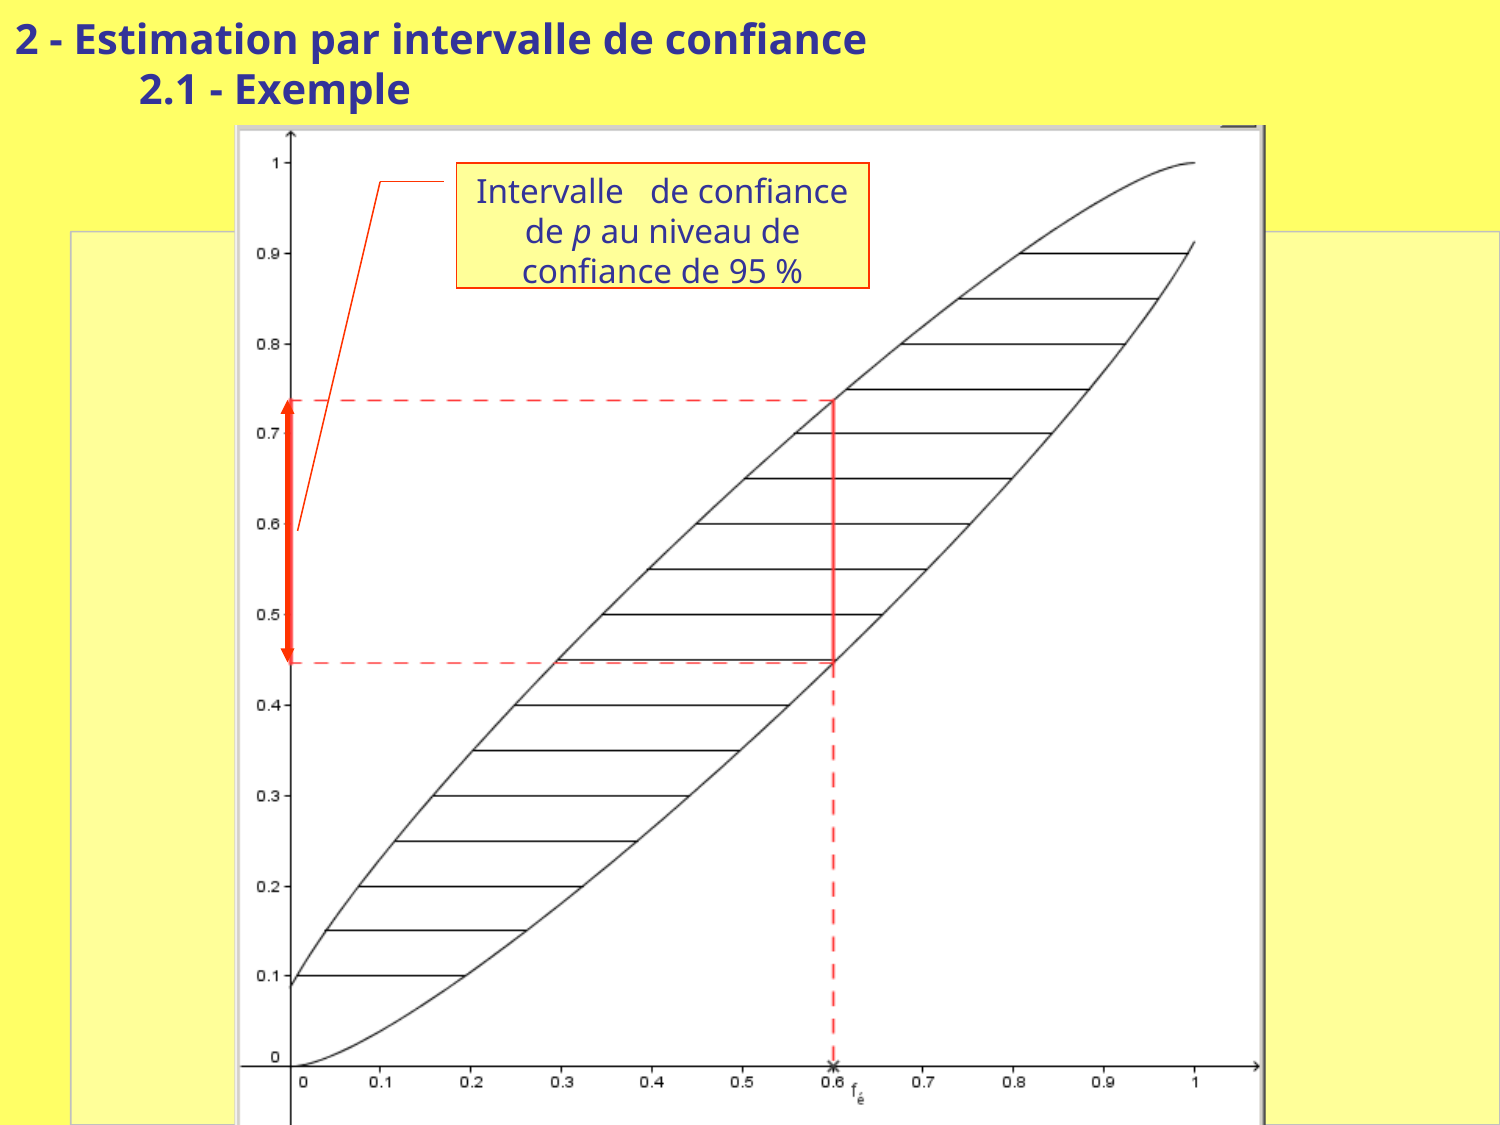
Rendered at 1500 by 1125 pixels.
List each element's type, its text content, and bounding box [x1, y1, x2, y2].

picture [234, 125, 1266, 1125]
text_box Intervalle de confiance de p au niveau de confiance de 95 % [456, 163, 869, 288]
text_box 2 - Estimation par intervalle de confiance 2.1 - Exemple [0, 0, 1500, 125]
